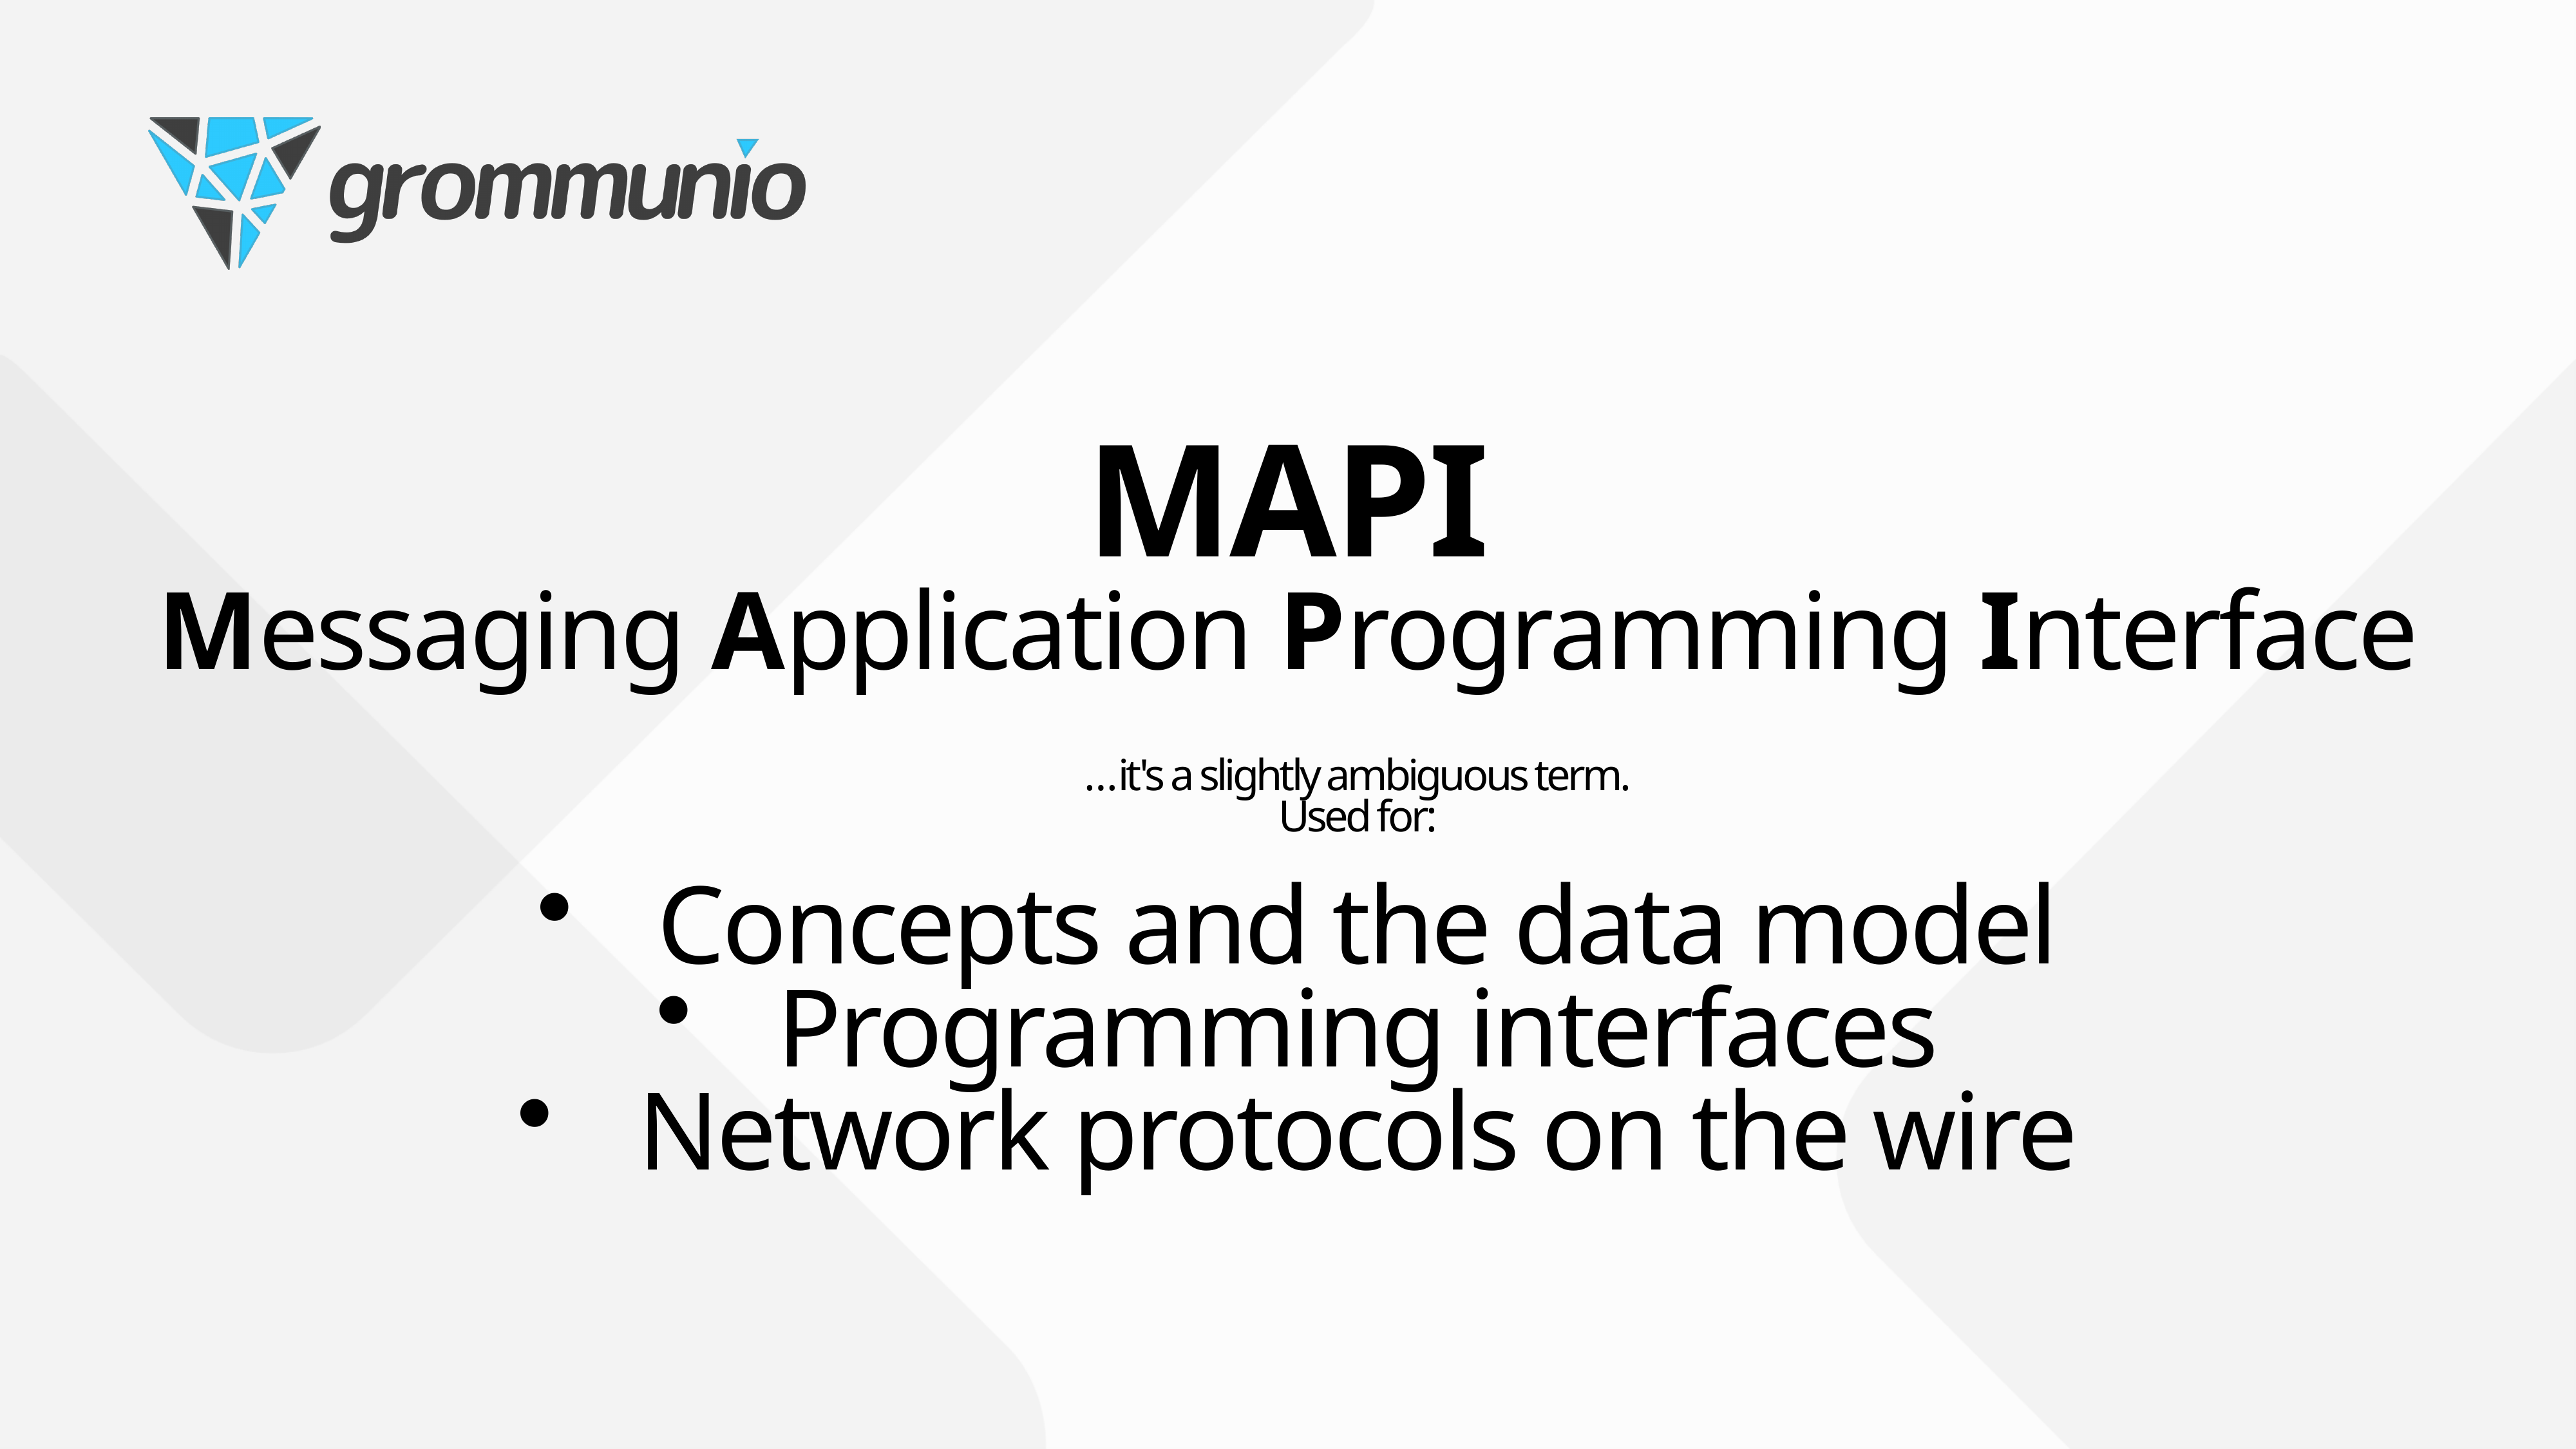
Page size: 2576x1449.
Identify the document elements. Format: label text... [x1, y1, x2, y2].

picture [0, 0, 2576, 1449]
list MAPI Messaging Application Programming Interface [127, 359, 2449, 769]
text_box …it's a slightly ambiguous term. Used for: Concepts and the data model Programming interfaces Network protocols on the wire [137, 700, 2458, 1355]
